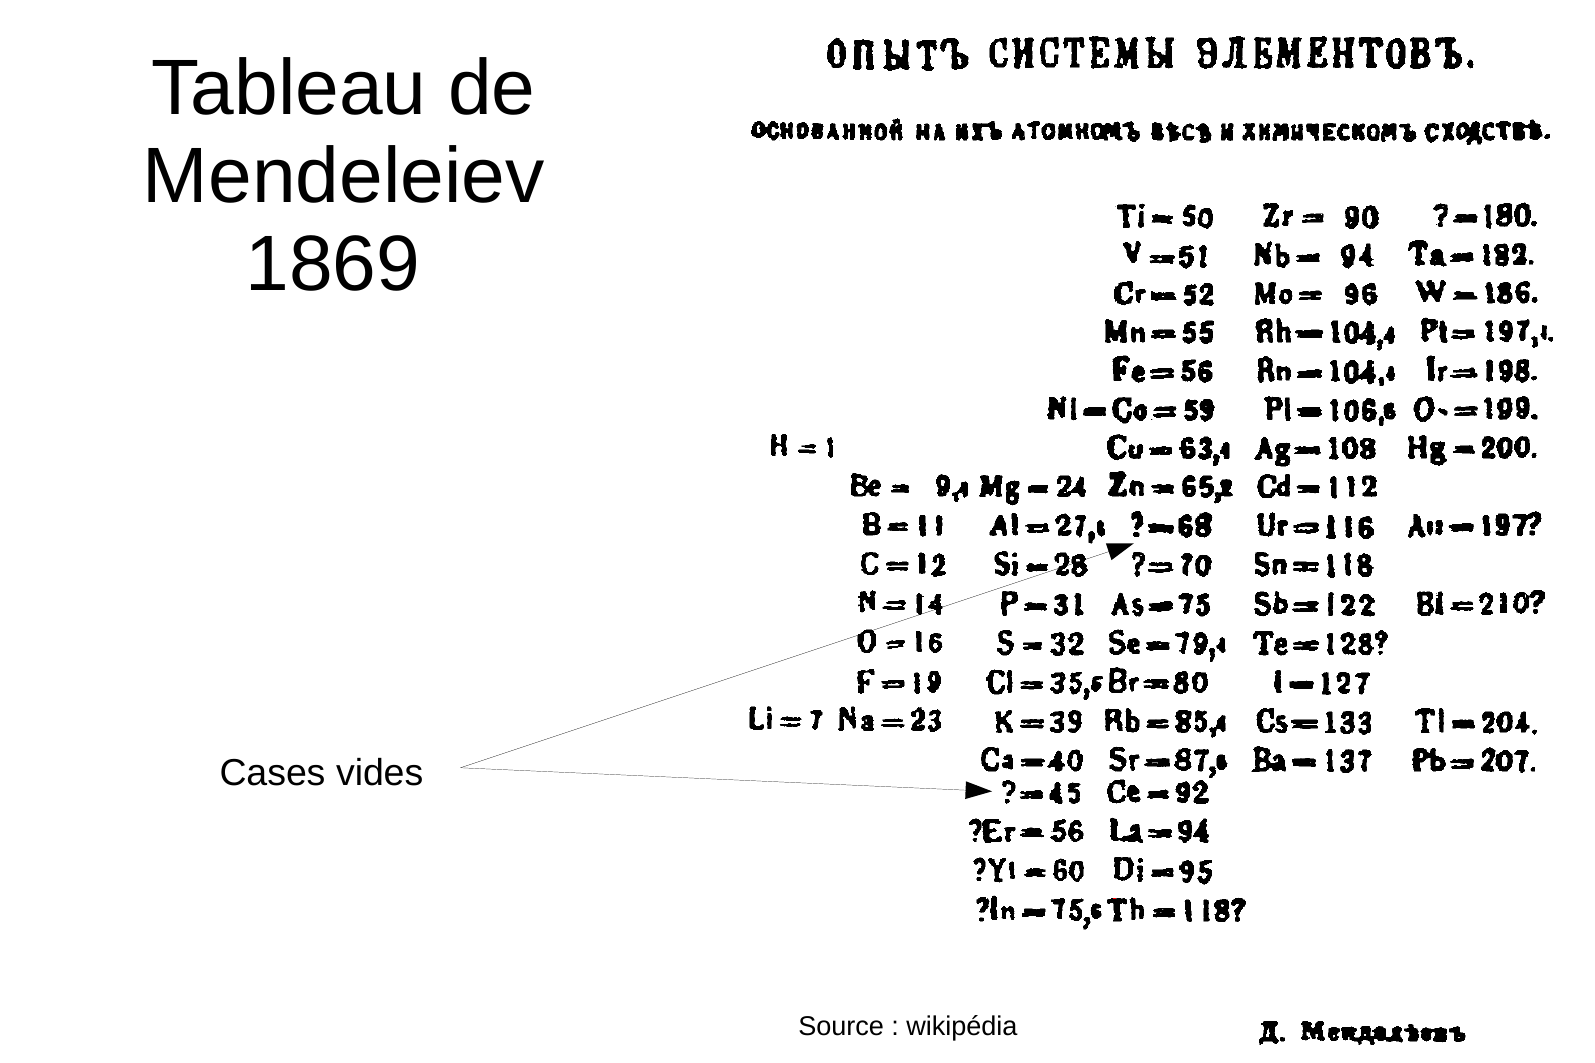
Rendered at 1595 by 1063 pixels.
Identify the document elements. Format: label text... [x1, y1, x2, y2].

title Tableau de Mendeleiev 1869 [23, 43, 665, 308]
text_box Cases vides [204, 744, 449, 801]
picture [720, 0, 1585, 1063]
text_box Source : wikipédia [783, 1003, 1040, 1049]
